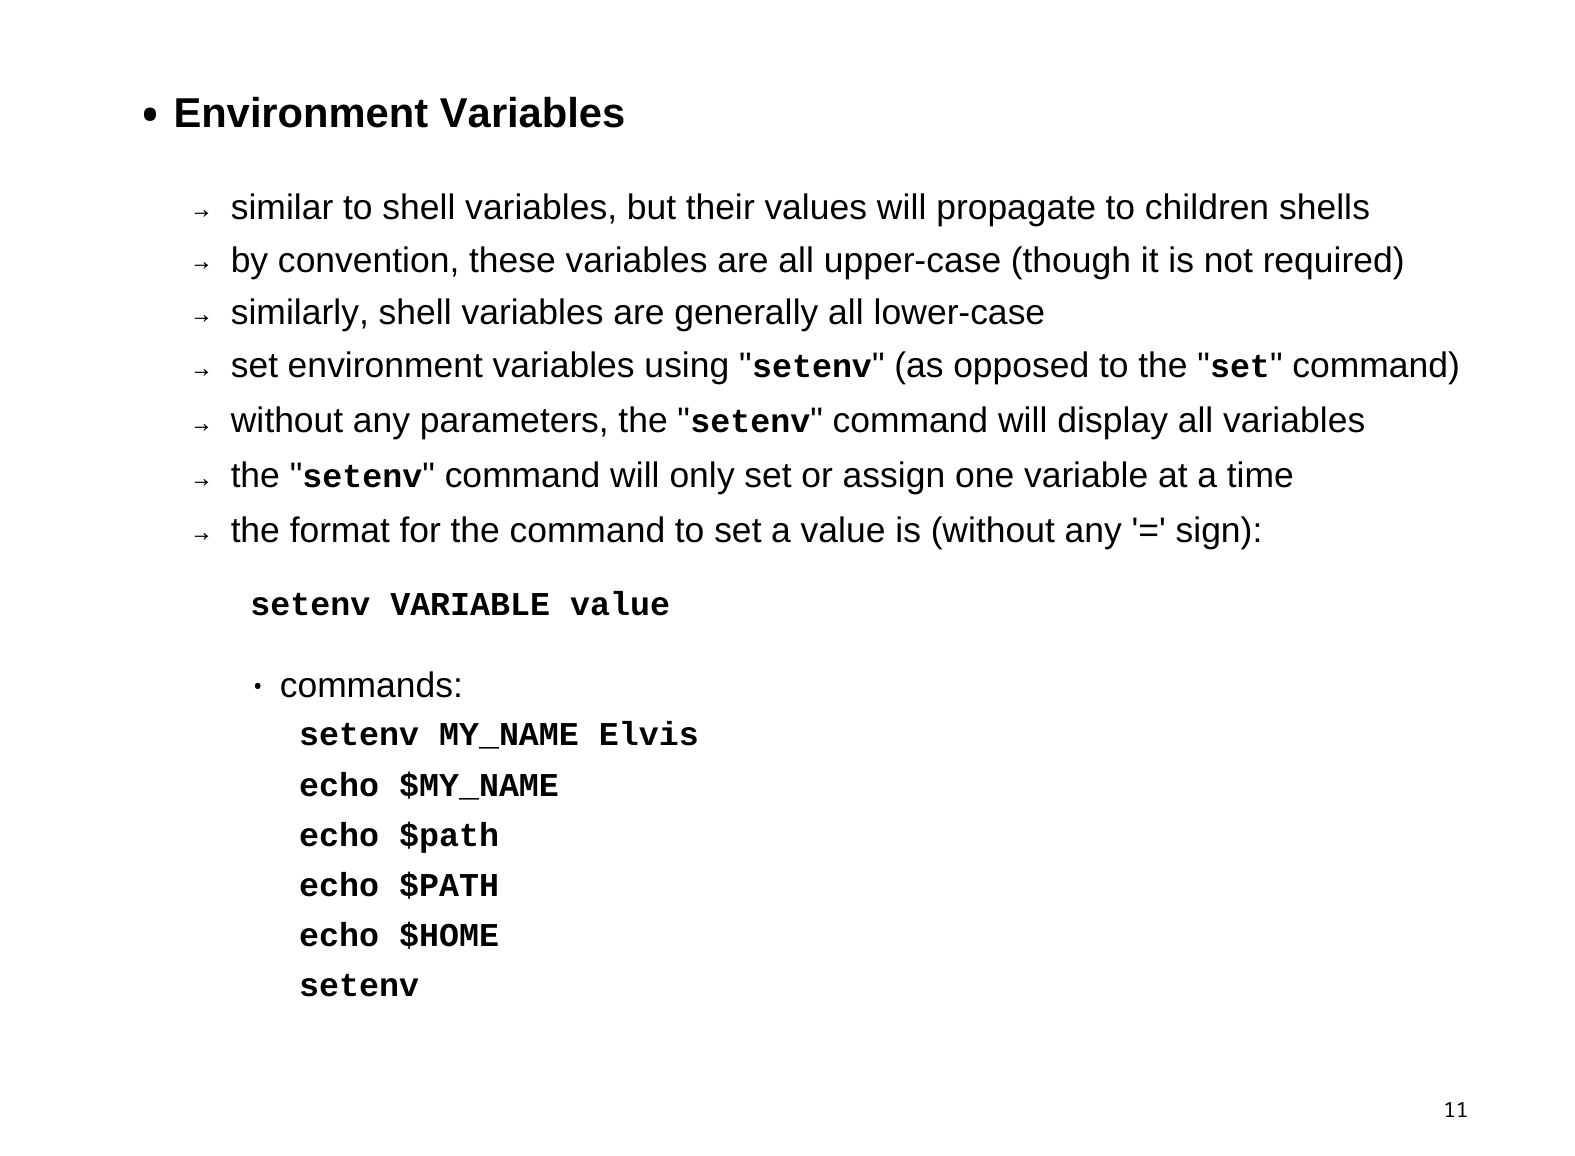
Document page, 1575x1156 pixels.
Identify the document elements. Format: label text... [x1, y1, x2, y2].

list Environment Variables similar to shell variables, but their values will propagate to children shells by convention, these variables are all upper-case (though it is not required) similarly, shell variables are generally all lower-case set environment variables using "setenv" (as opposed to the "set" command) without any parameters, the "setenv" command will display all variables the "setenv" command will only set or assign one variable at a time the format for the command to set a value is (without any '=' sign): setenv VARIABLE value commands: setenv MY_NAME Elvis echo $MY_NAME echo $path echo $PATH echo $HOME setenv [118, 77, 1513, 1091]
